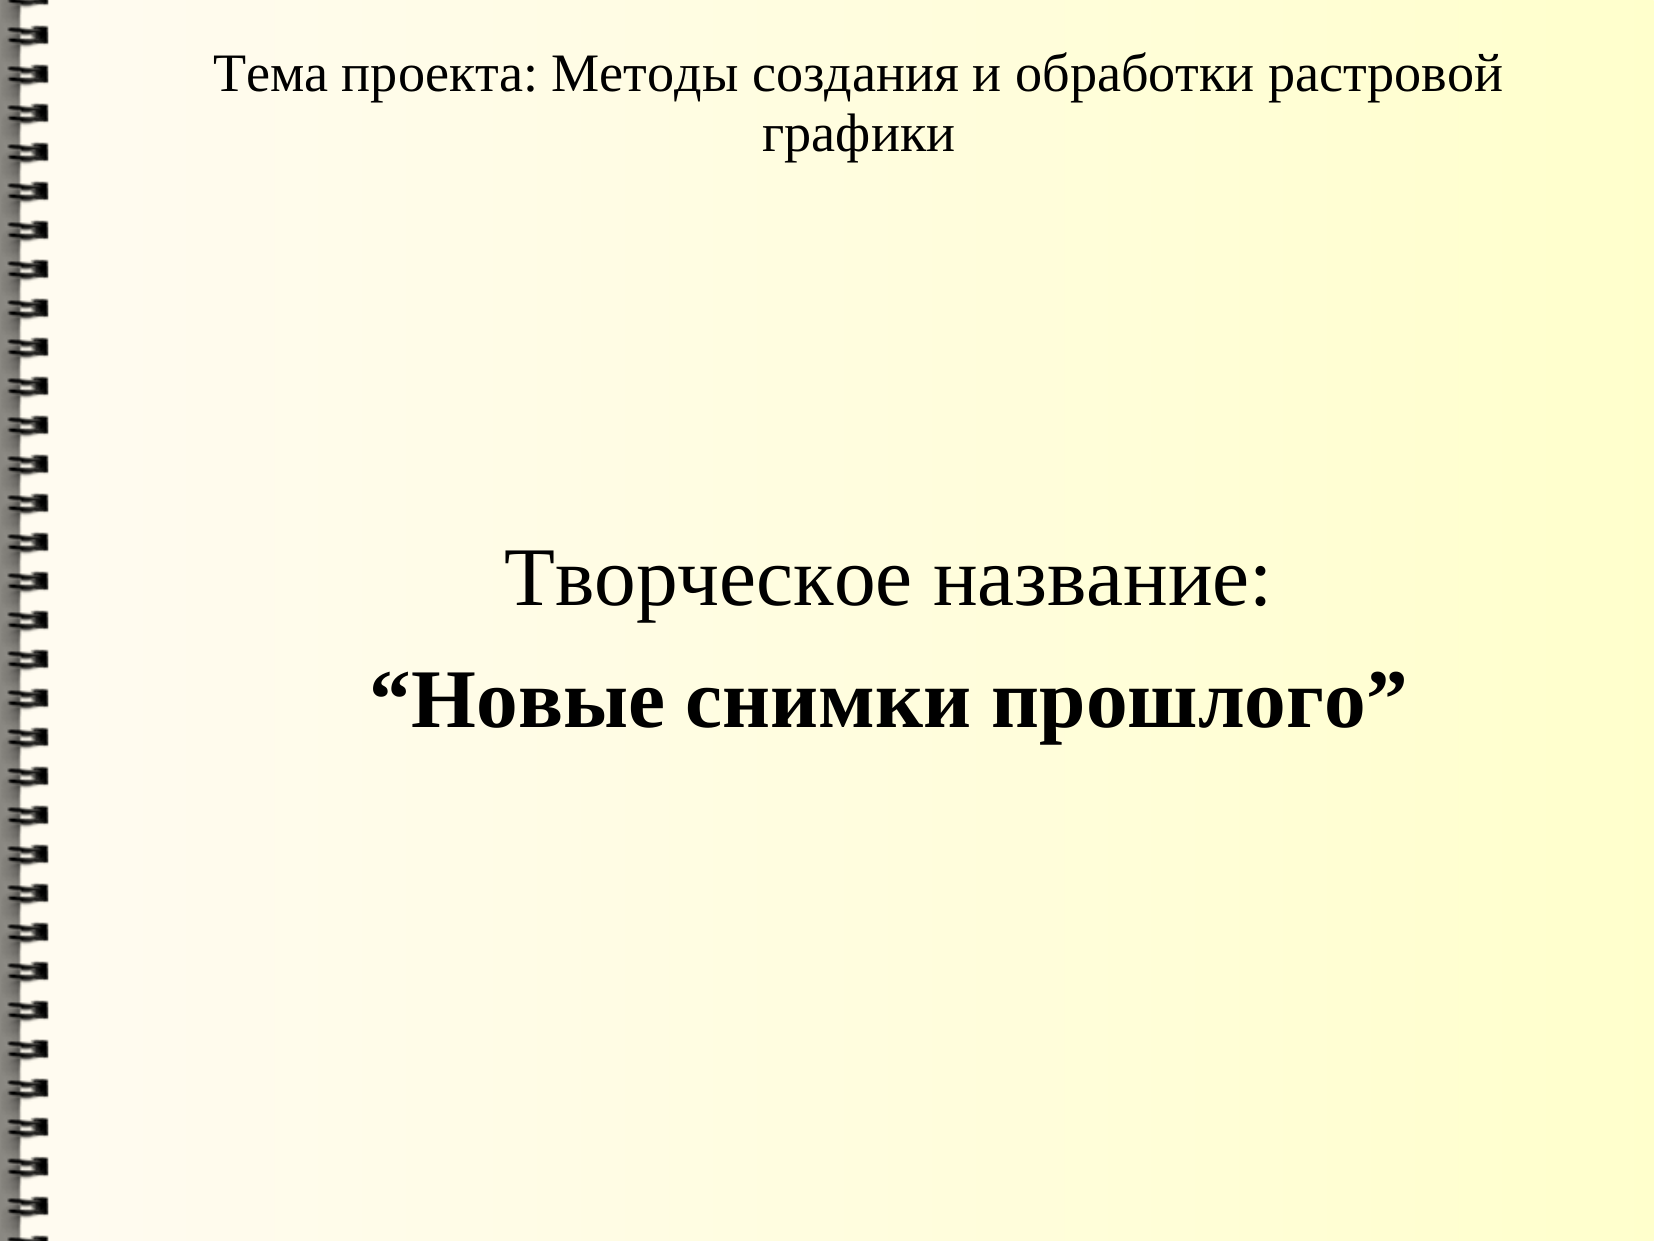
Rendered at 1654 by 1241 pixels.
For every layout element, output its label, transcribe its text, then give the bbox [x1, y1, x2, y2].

picture [0, 0, 1654, 1241]
title Тема проекта: Методы создания и обработки растровой графики [152, 0, 1565, 207]
list Творческое название: “Новые снимки прошлого” [147, 531, 1560, 1004]
